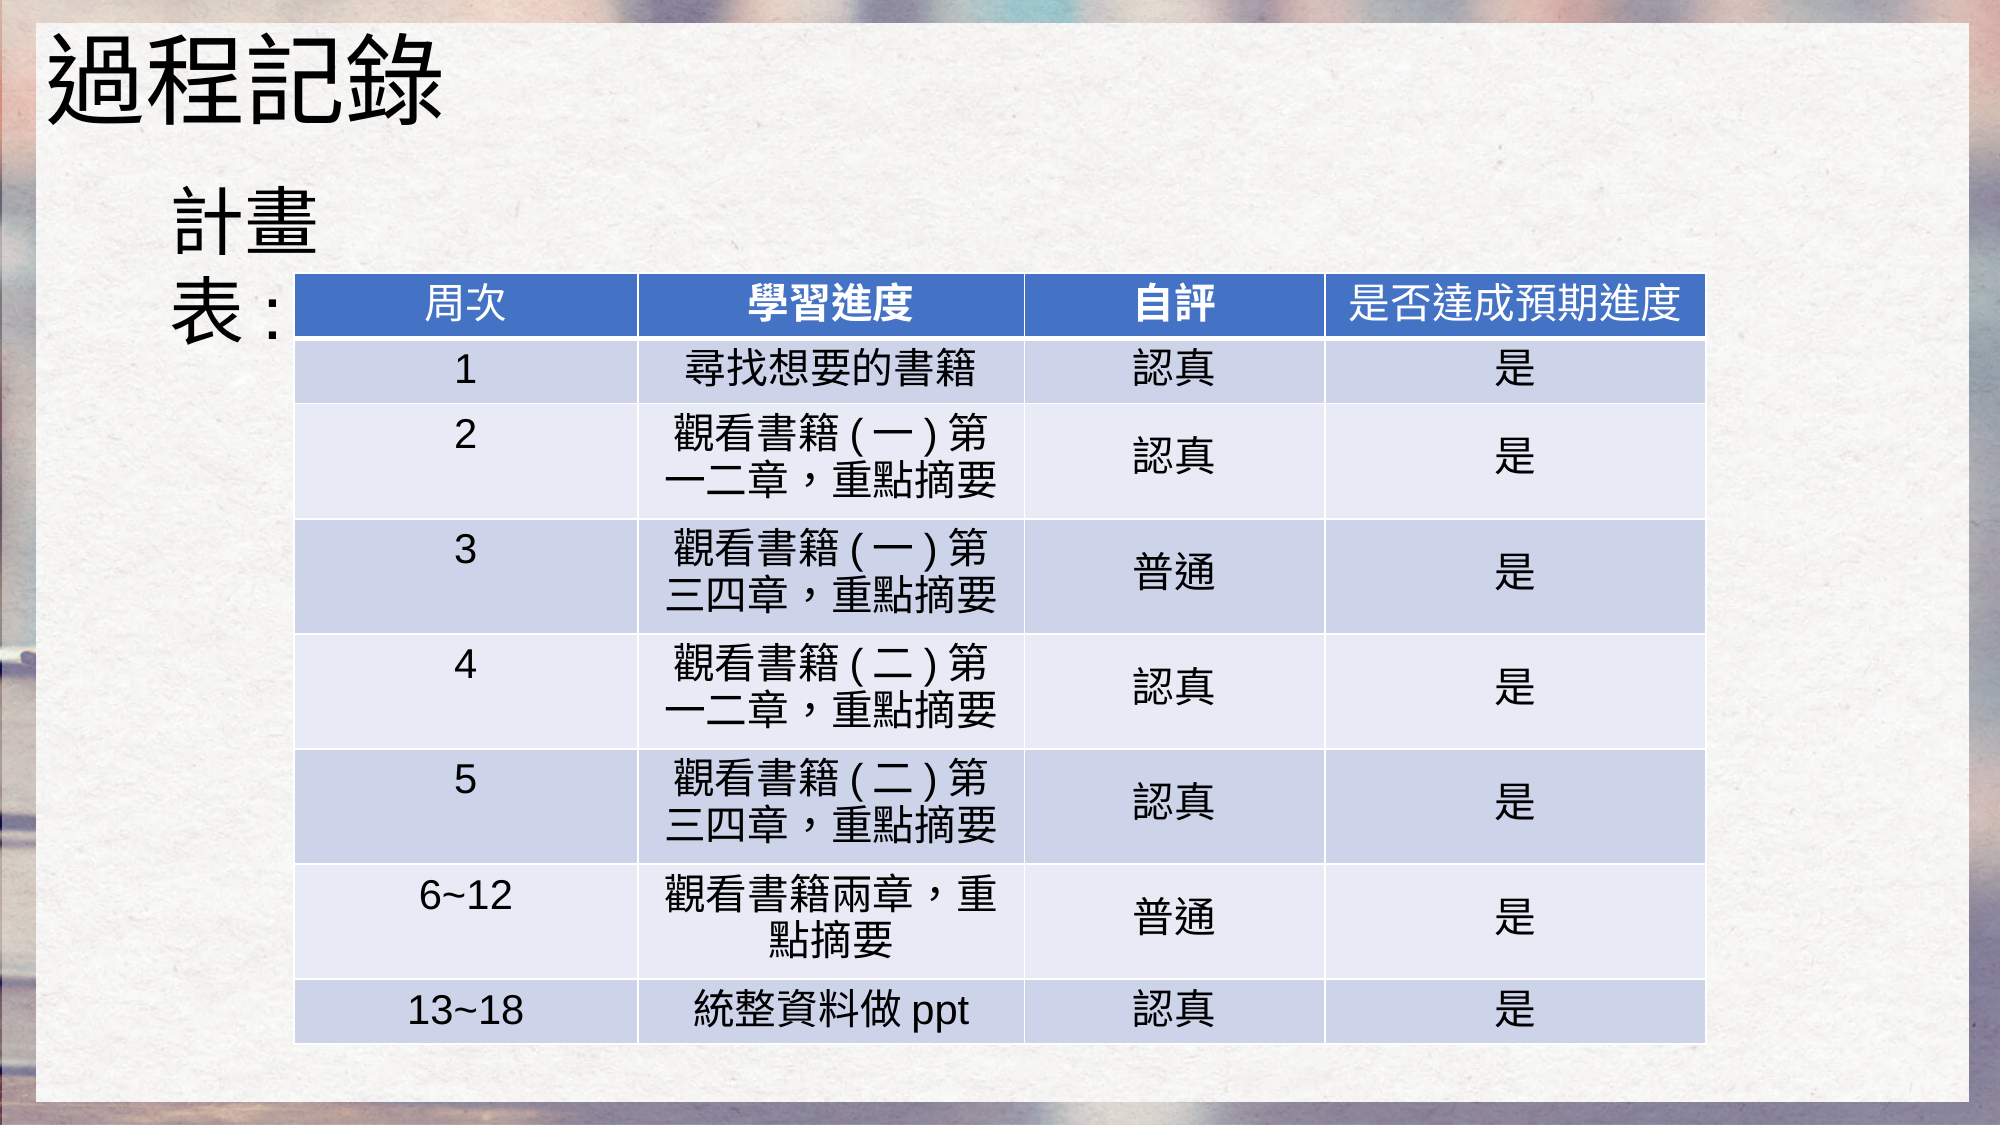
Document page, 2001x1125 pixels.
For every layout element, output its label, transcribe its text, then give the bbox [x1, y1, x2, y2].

table_cell 觀看書籍(一)第三四章，重點摘要 [639, 520, 1024, 633]
table_cell 1 [295, 341, 637, 403]
table_cell 13~18 [295, 980, 637, 1043]
table_header 自評 [1025, 274, 1324, 336]
table_cell 觀看書籍(二)第三四章，重點摘要 [639, 750, 1024, 863]
table_cell 3 [295, 520, 637, 633]
table_cell 統整資料做ppt [639, 980, 1024, 1043]
table_cell 認真 [1025, 980, 1324, 1043]
table_cell 是 [1326, 980, 1705, 1043]
table_cell 5 [295, 750, 637, 863]
table_cell 4 [295, 635, 637, 748]
table_cell 是 [1326, 865, 1705, 978]
table_cell 普通 [1025, 865, 1324, 978]
table_cell 是 [1326, 404, 1705, 518]
table_cell 認真 [1025, 750, 1324, 863]
table_cell 觀看書籍(二)第一二章，重點摘要 [639, 635, 1024, 748]
table_cell 尋找想要的書籍 [639, 341, 1024, 403]
table_cell 是 [1326, 635, 1705, 748]
table_cell 認真 [1025, 404, 1324, 518]
table_header 學習進度 [639, 274, 1024, 336]
table_cell 普通 [1025, 520, 1324, 633]
table_cell 認真 [1025, 341, 1324, 403]
table_header 是否達成預期進度 [1326, 274, 1705, 336]
table_cell 2 [295, 404, 637, 518]
text_box 過程記錄 [30, 10, 465, 146]
table_cell 認真 [1025, 635, 1324, 748]
text_box 計畫表: [154, 167, 434, 363]
table_cell 6~12 [295, 865, 637, 978]
table_cell 是 [1326, 750, 1705, 863]
table_cell 是 [1326, 341, 1705, 403]
table_cell 是 [1326, 520, 1705, 633]
picture [0, 0, 2000, 1125]
table_cell 觀看書籍兩章，重點摘要 [639, 865, 1024, 978]
table_header 周次 [295, 274, 637, 336]
table_cell 觀看書籍(一)第一二章，重點摘要 [639, 404, 1024, 518]
